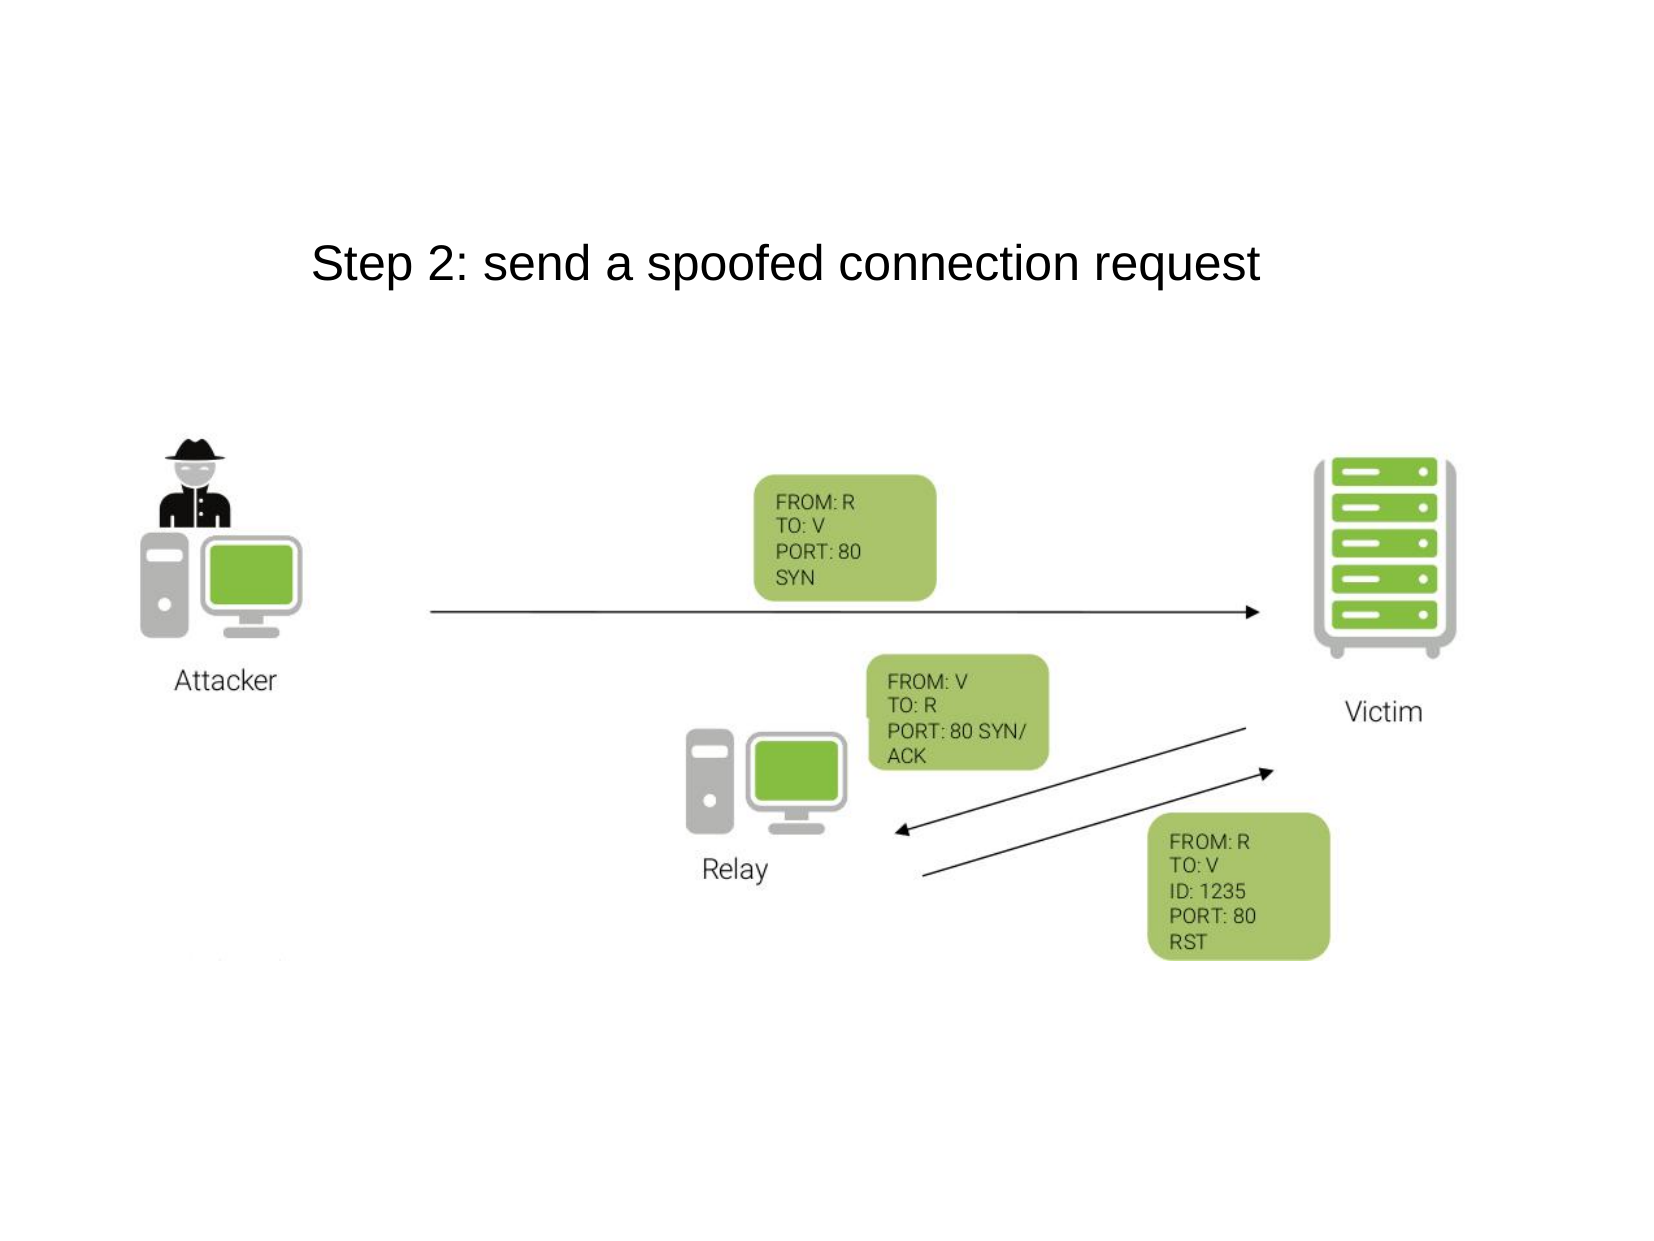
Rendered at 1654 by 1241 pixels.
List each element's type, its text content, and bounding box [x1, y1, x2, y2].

picture [82, 339, 1571, 961]
title Step 2: send a spoofed connection request [71, 195, 1501, 387]
